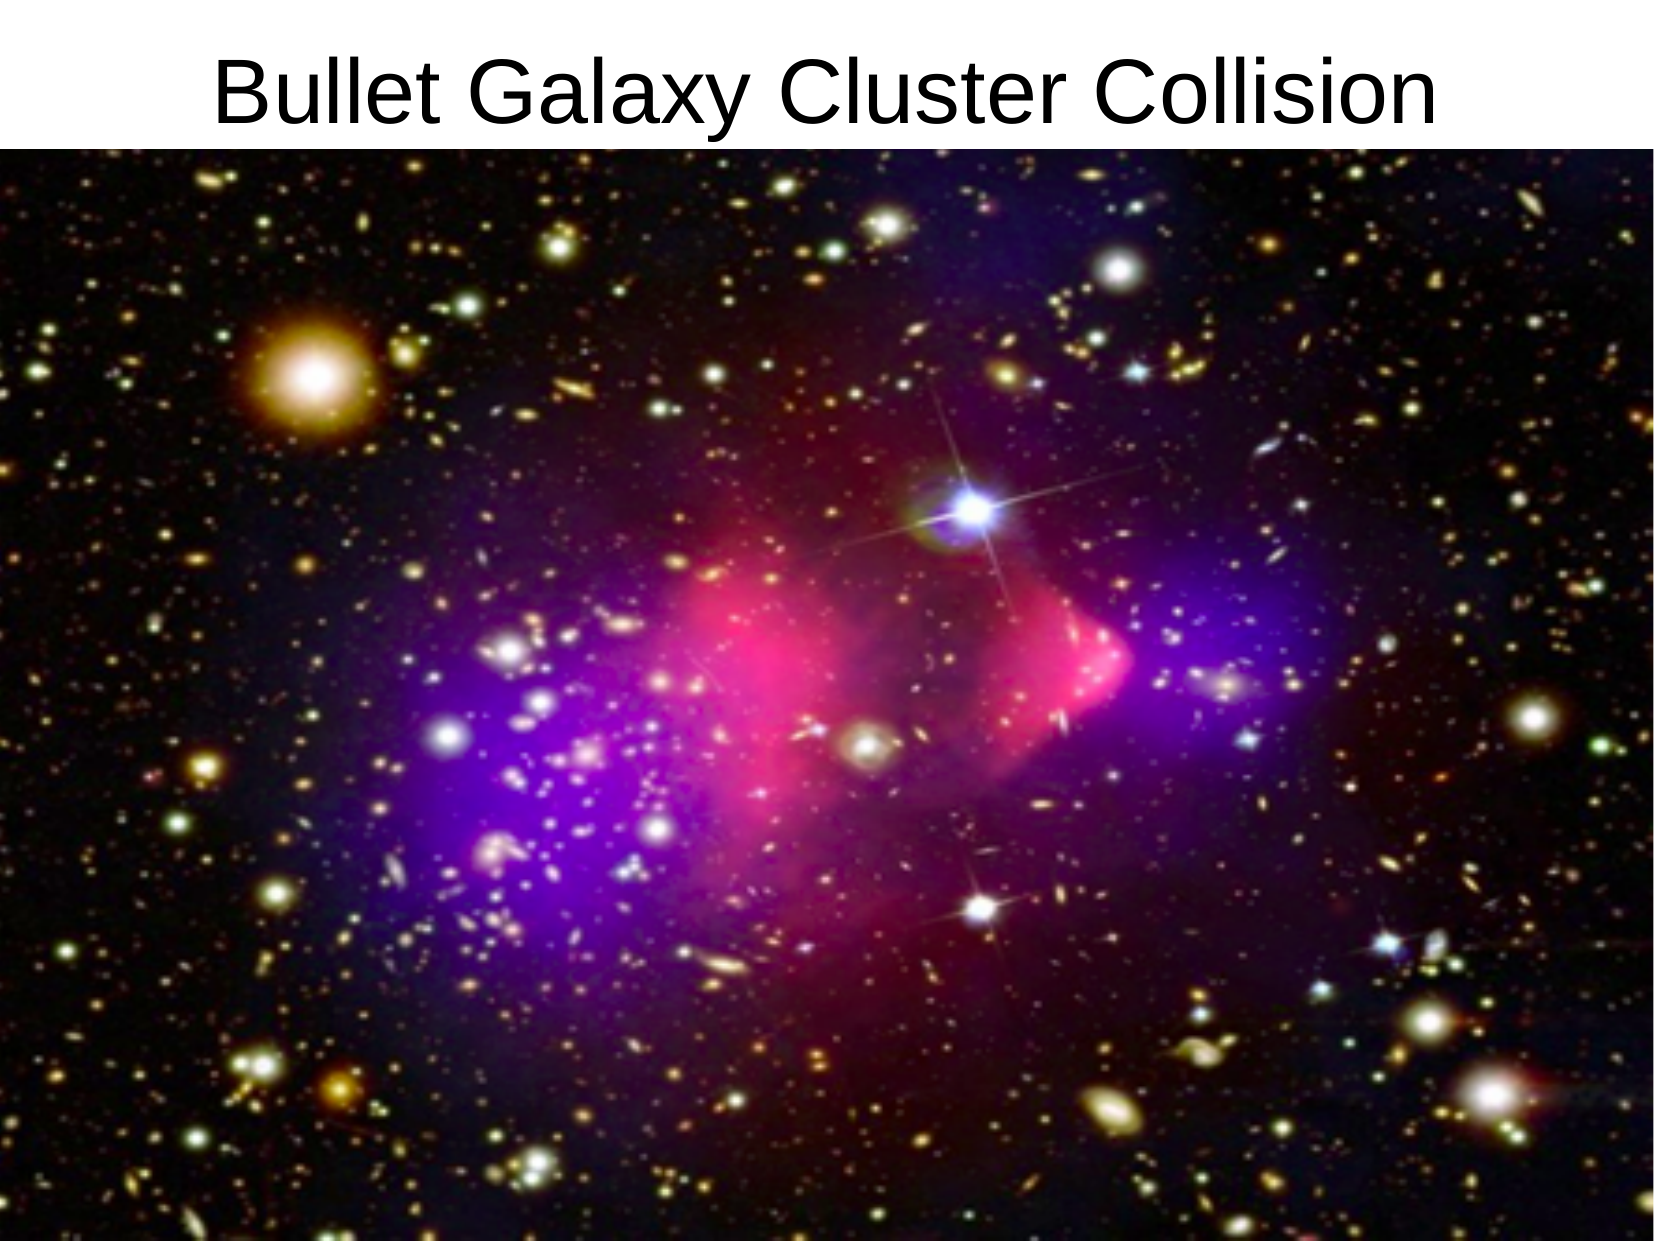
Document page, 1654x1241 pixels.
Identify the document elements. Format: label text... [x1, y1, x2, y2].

picture [0, 149, 1654, 1241]
title Bullet Galaxy Cluster Collision [82, 2, 1571, 149]
